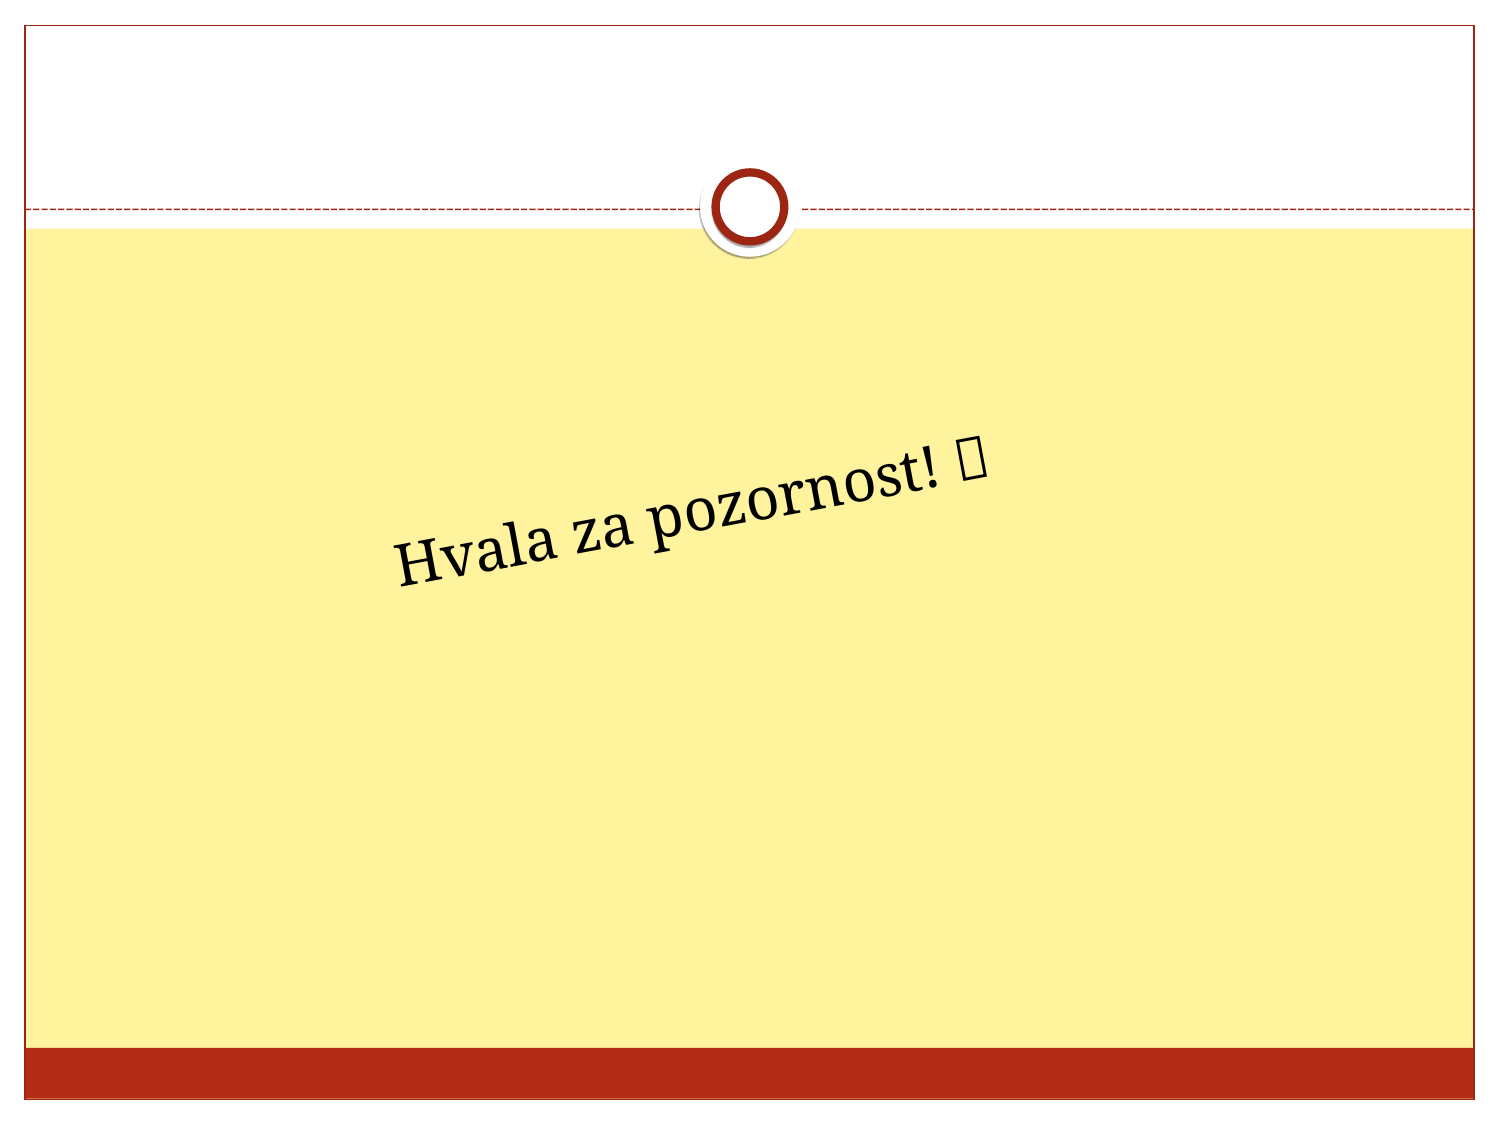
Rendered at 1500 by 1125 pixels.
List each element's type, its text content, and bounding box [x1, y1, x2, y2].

text_box Hvala za pozornost!  [373, 389, 1115, 610]
